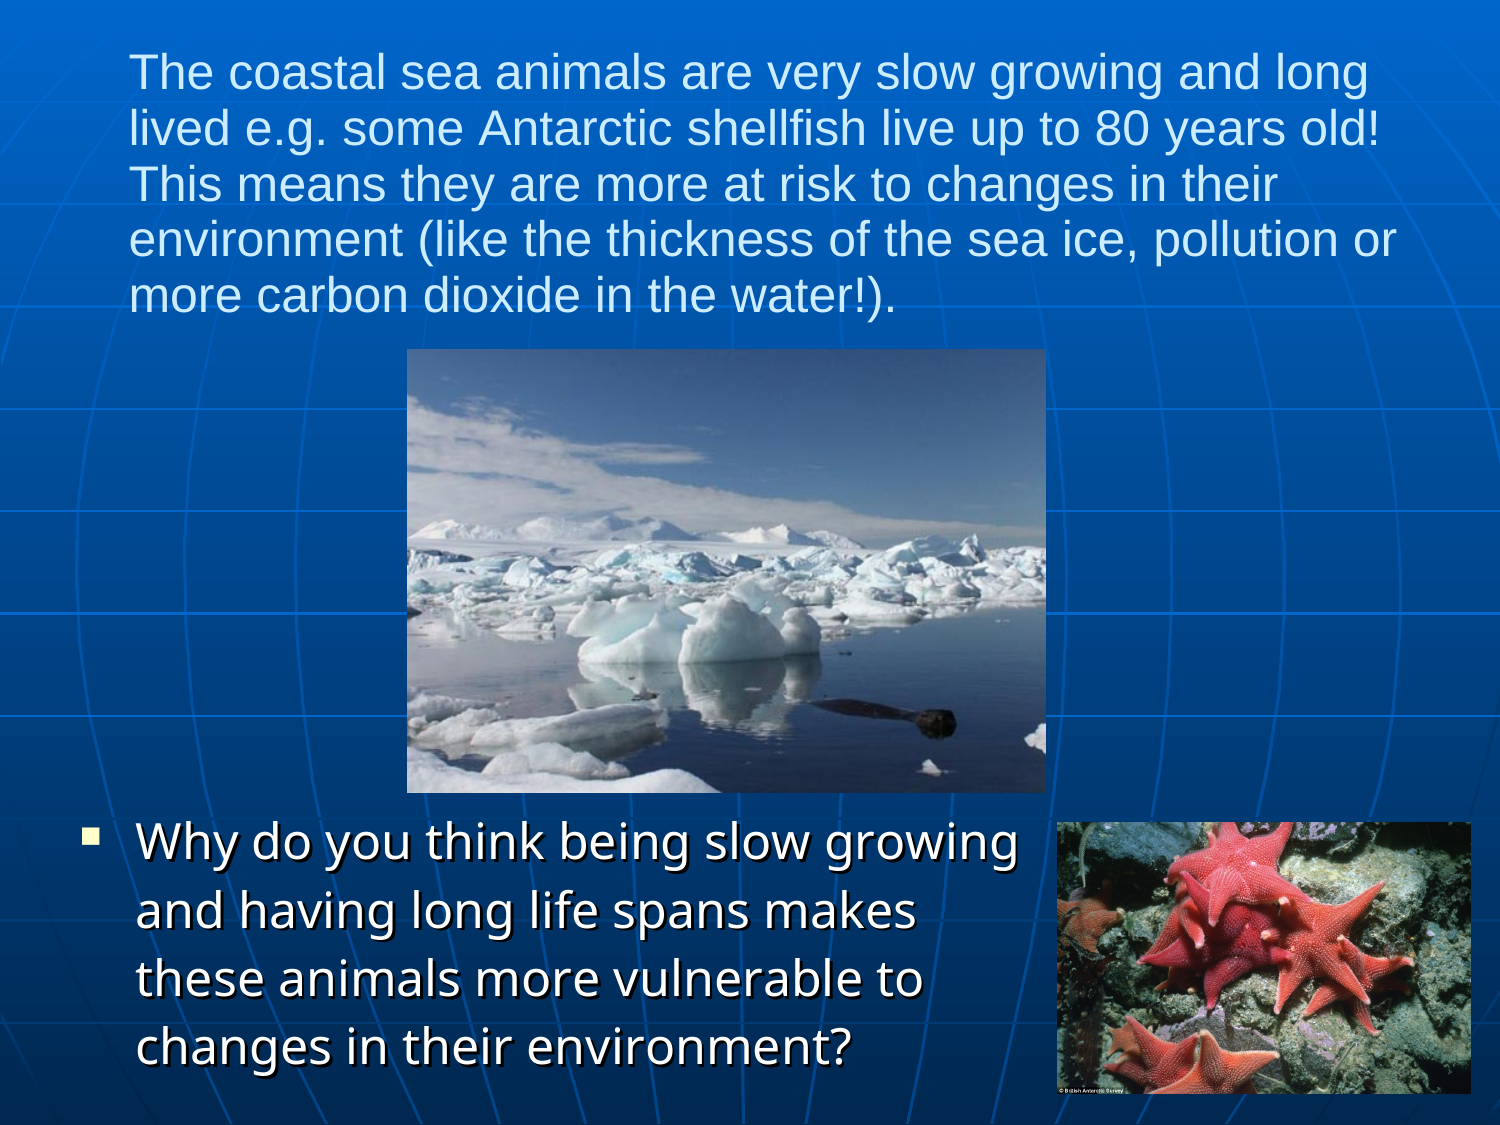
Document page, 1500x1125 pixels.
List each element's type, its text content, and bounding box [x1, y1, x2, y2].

list Why do you think being slow growing and having long life spans makes these animals more vulnerable to changes in their environment? [64, 798, 1046, 1125]
picture [1057, 822, 1471, 1094]
picture [407, 349, 1046, 793]
title The coastal sea animals are very slow growing and long lived e.g. some Antarctic shellfish live up to 80 years old! This means they are more at risk to changes in their environment (like the thickness of the sea ice, pollution or more carbon dioxide in the water!). [88, 20, 1439, 347]
